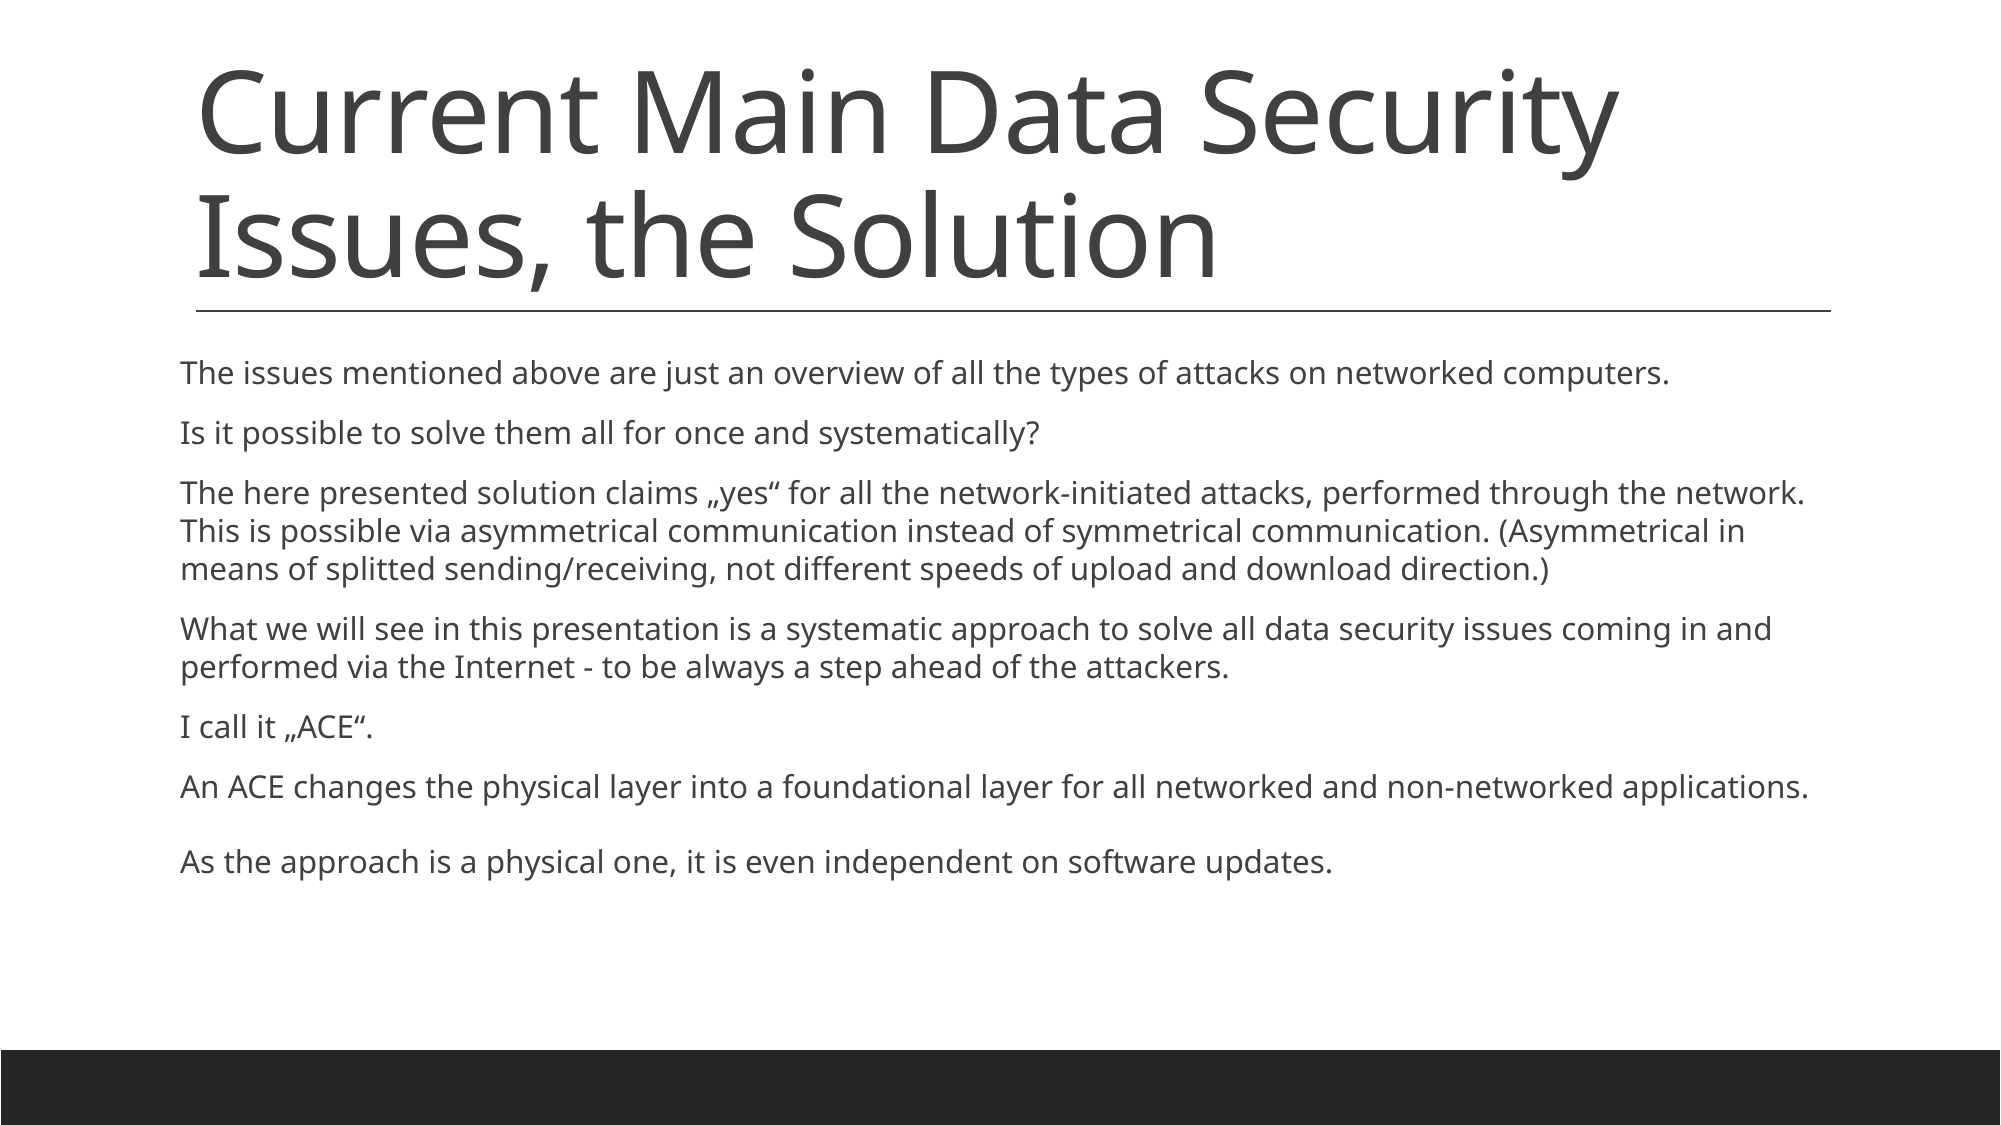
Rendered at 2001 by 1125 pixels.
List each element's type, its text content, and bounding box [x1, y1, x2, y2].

title Current Main Data Security Issues, the Solution [180, 47, 1831, 286]
list The issues mentioned above are just an overview of all the types of attacks on networked computers. Is it possible to solve them all for once and systematically? The here presented solution claims „yes“ for all the network-initiated attacks, performed through the network. This is possible via asymmetrical communication instead of symmetrical communication. (Asymmetrical in means of splitted sending/receiving, not different speeds of upload and download direction.) What we will see in this presentation is a systematic approach to solve all data security issues coming in and performed via the Internet - to be always a step ahead of the attackers. I call it „ACE“. An ACE changes the physical layer into a foundational layer for all networked and non-networked applications. As the approach is a physical one, it is even independent on software updates. [180, 345, 1831, 963]
